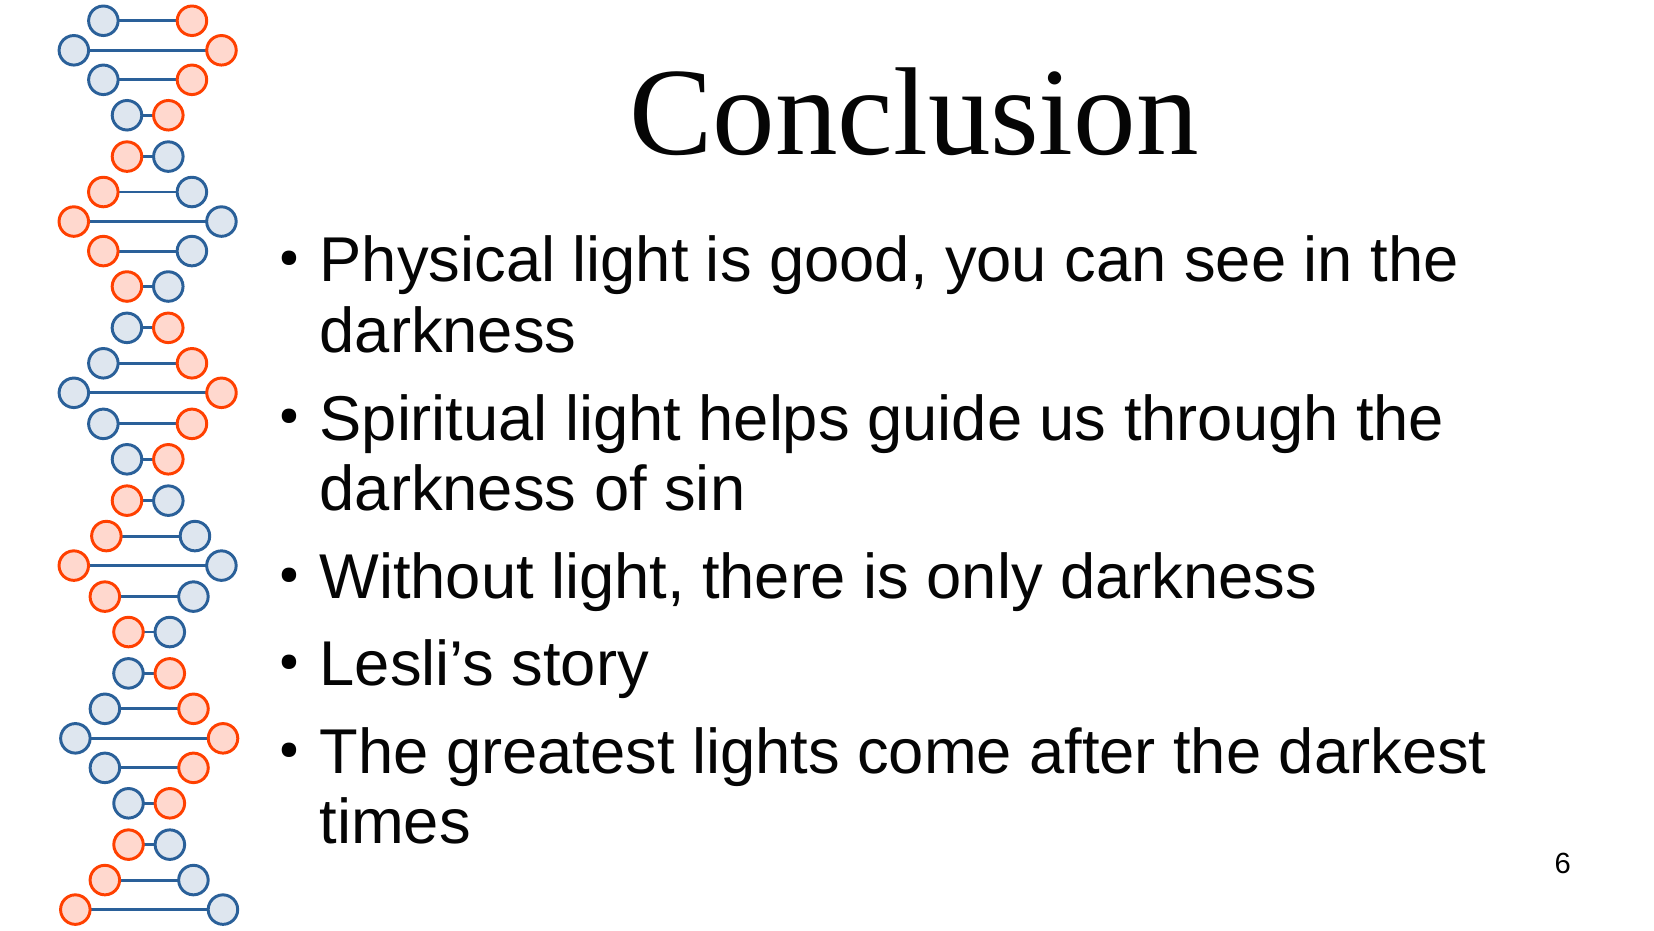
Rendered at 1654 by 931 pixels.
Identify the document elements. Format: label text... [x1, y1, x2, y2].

list Physical light is good, you can see in the darkness Spiritual light helps guide us through the darkness of sin Without light, there is only darkness Lesli’s story The greatest lights come after the darkest times [265, 224, 1613, 863]
title Conclusion [265, 35, 1595, 189]
